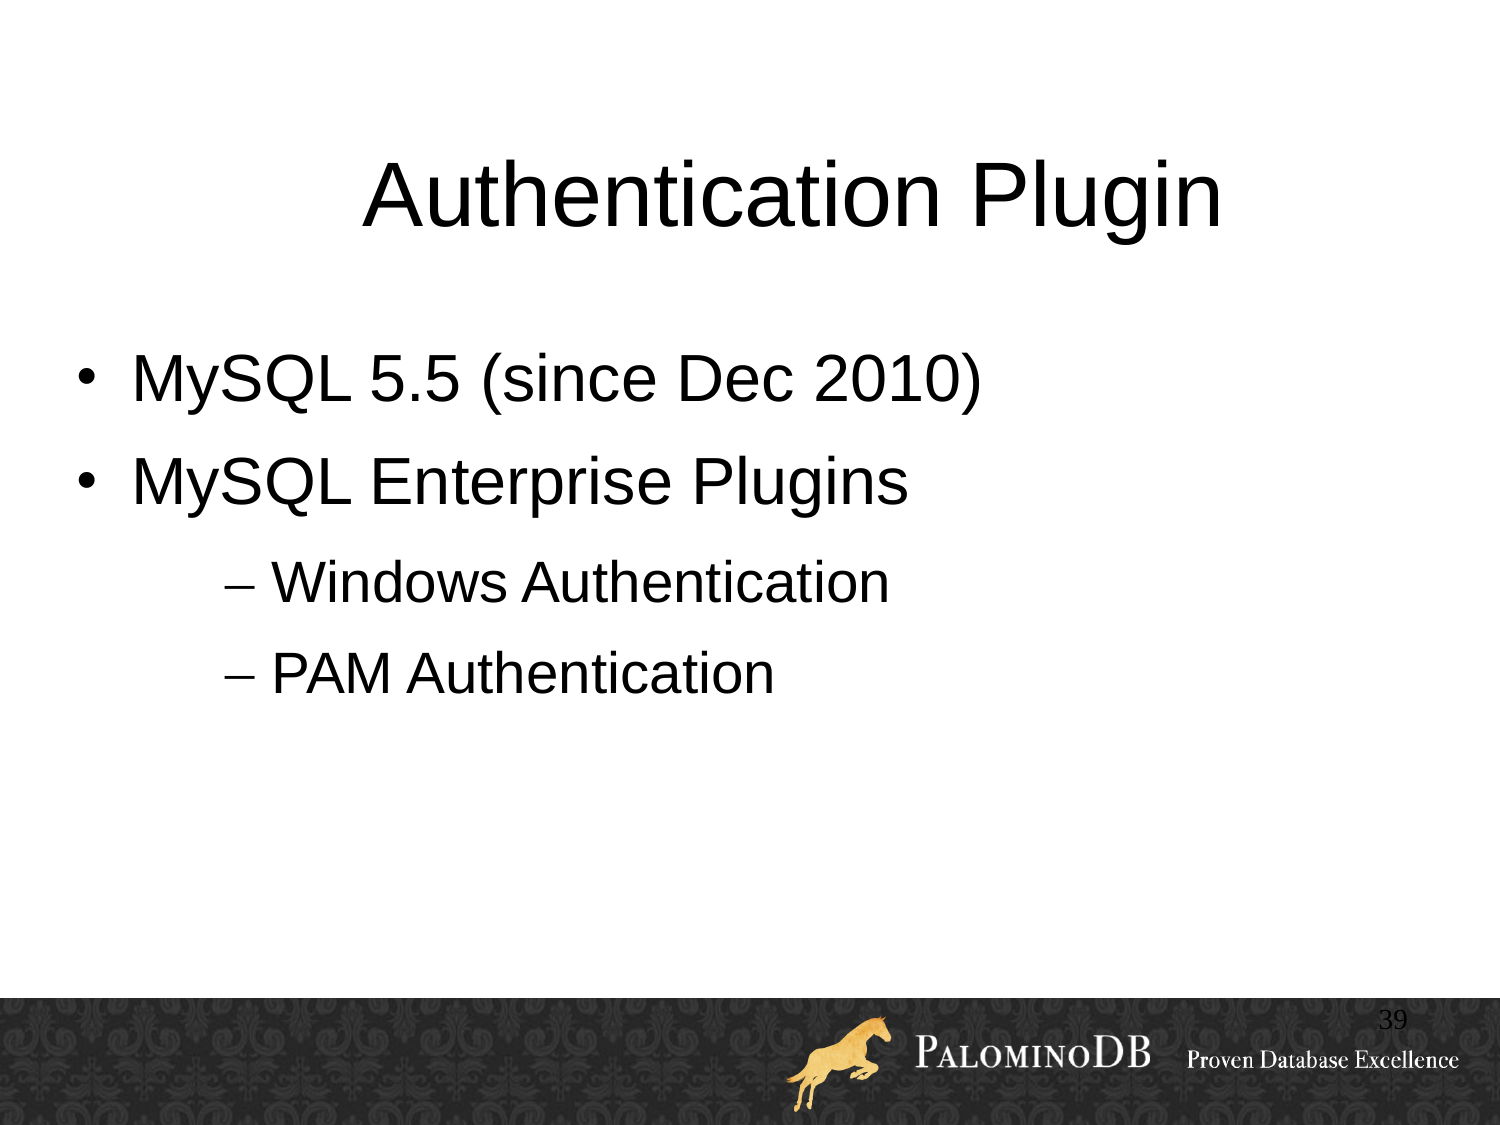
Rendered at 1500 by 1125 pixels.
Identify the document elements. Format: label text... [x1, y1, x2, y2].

list MySQL 5.5 (since Dec 2010) MySQL Enterprise Plugins Windows Authentication PAM Authentication [75, 337, 1426, 993]
picture [0, 998, 1500, 1125]
title Authentication Plugin [128, 127, 1461, 263]
